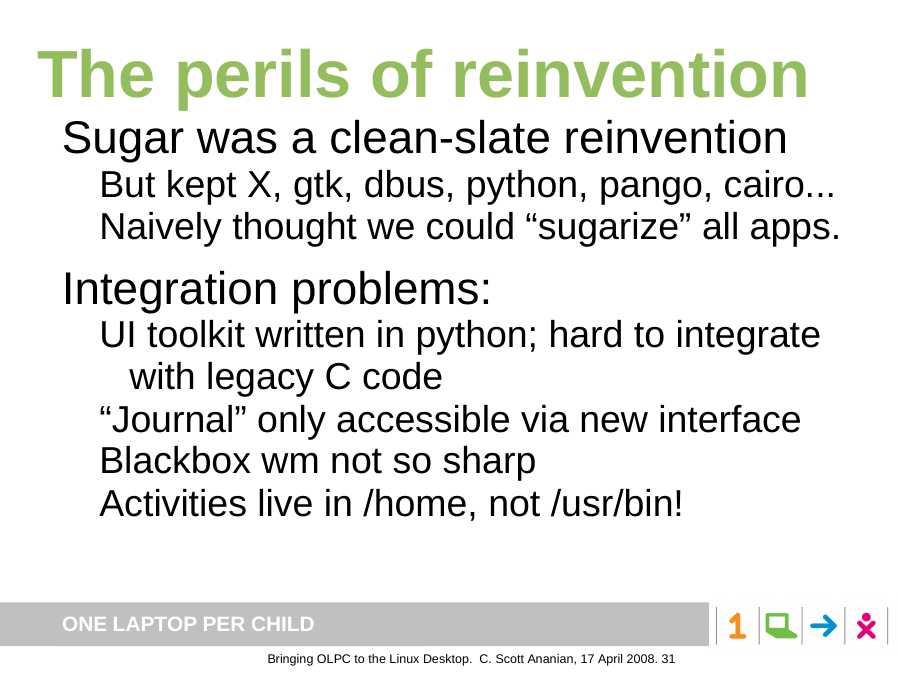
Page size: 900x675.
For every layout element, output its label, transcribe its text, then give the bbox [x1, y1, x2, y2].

list Sugar was a clean-slate reinvention But kept X, gtk, dbus, python, pango, cairo... Naively thought we could “sugarize” all apps. Integration problems: UI toolkit written in python; hard to integrate with legacy C code “Journal” only accessible via new interface Blackbox wm not so sharp Activities live in /home, not /usr/bin! [61, 112, 844, 675]
title The perils of reinvention [37, 37, 856, 211]
picture [844, 598, 897, 654]
